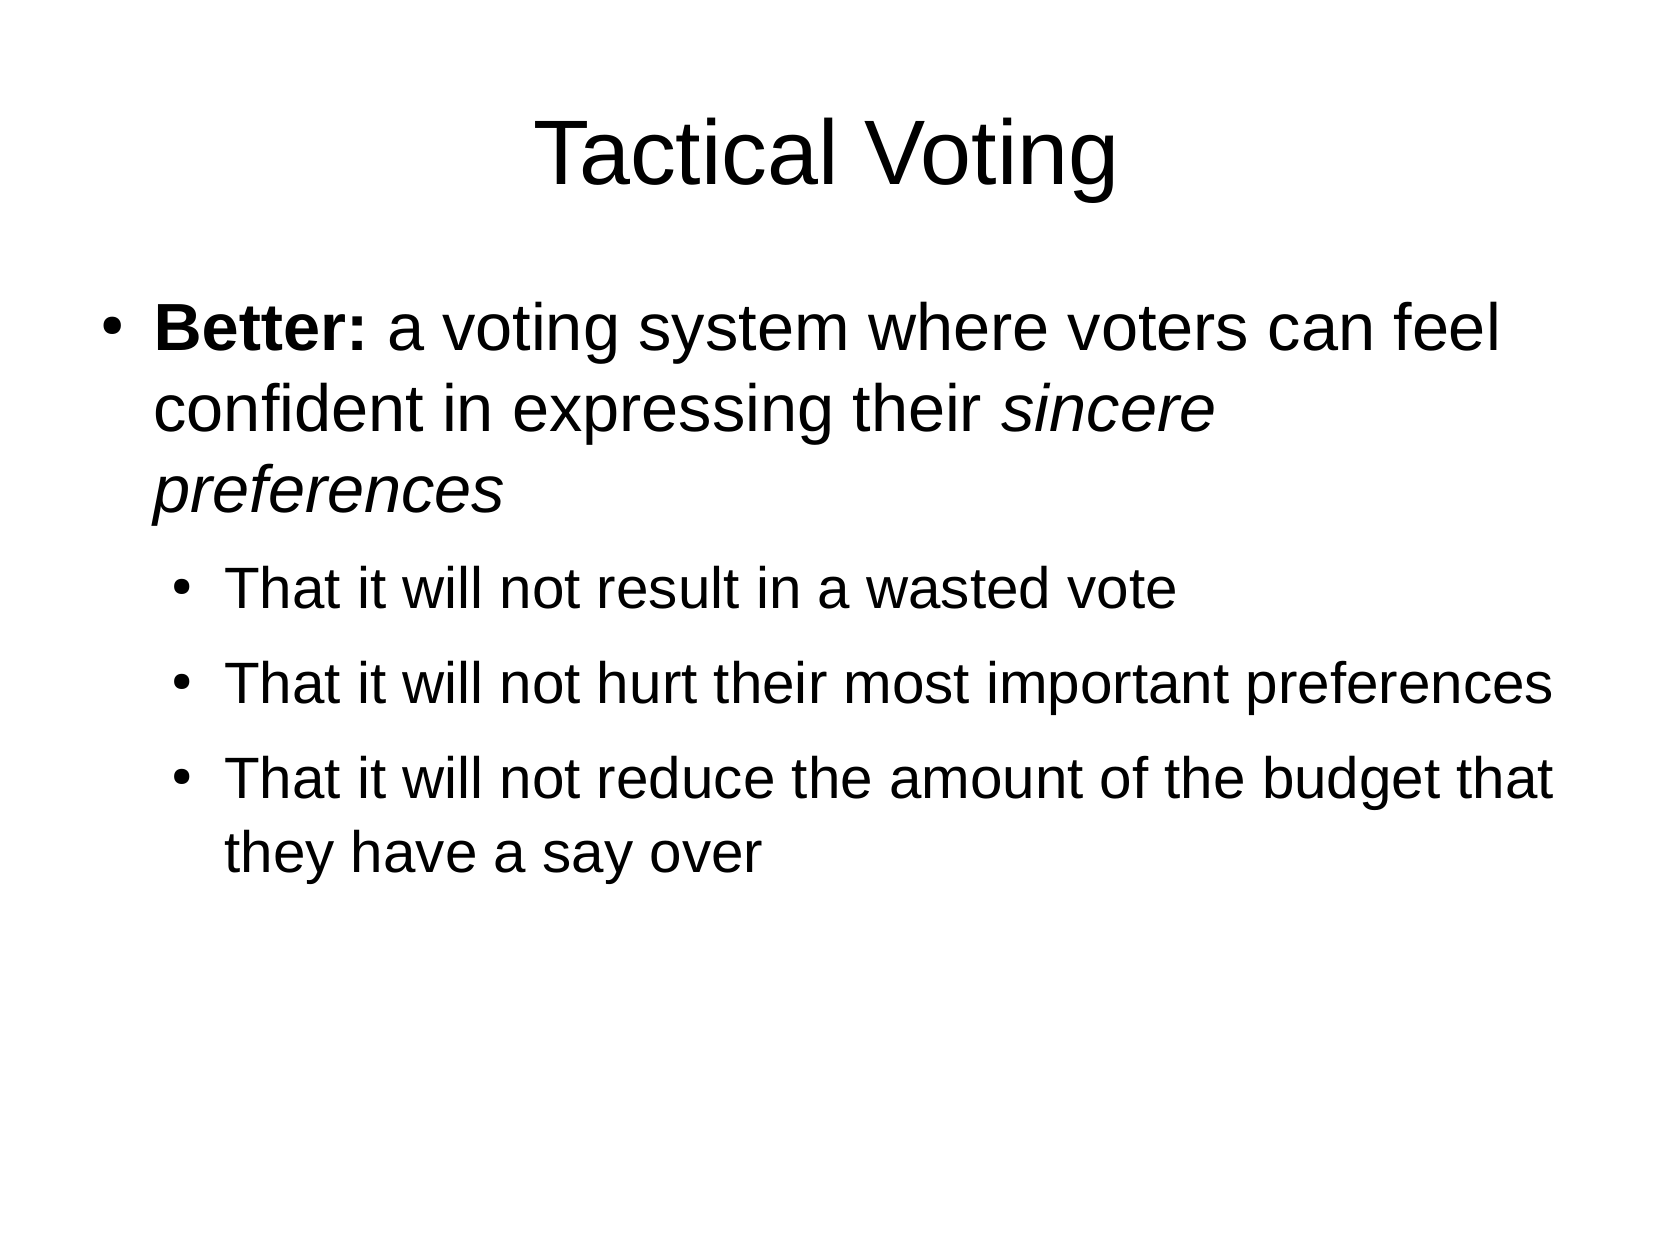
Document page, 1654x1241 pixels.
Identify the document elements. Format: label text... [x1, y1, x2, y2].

list Better: a voting system where voters can feel confident in expressing their sincere preferences That it will not result in a wasted vote That it will not hurt their most important preferences That it will not reduce the amount of the budget that they have a say over [82, 290, 1571, 1109]
title Tactical Voting [82, 49, 1571, 257]
